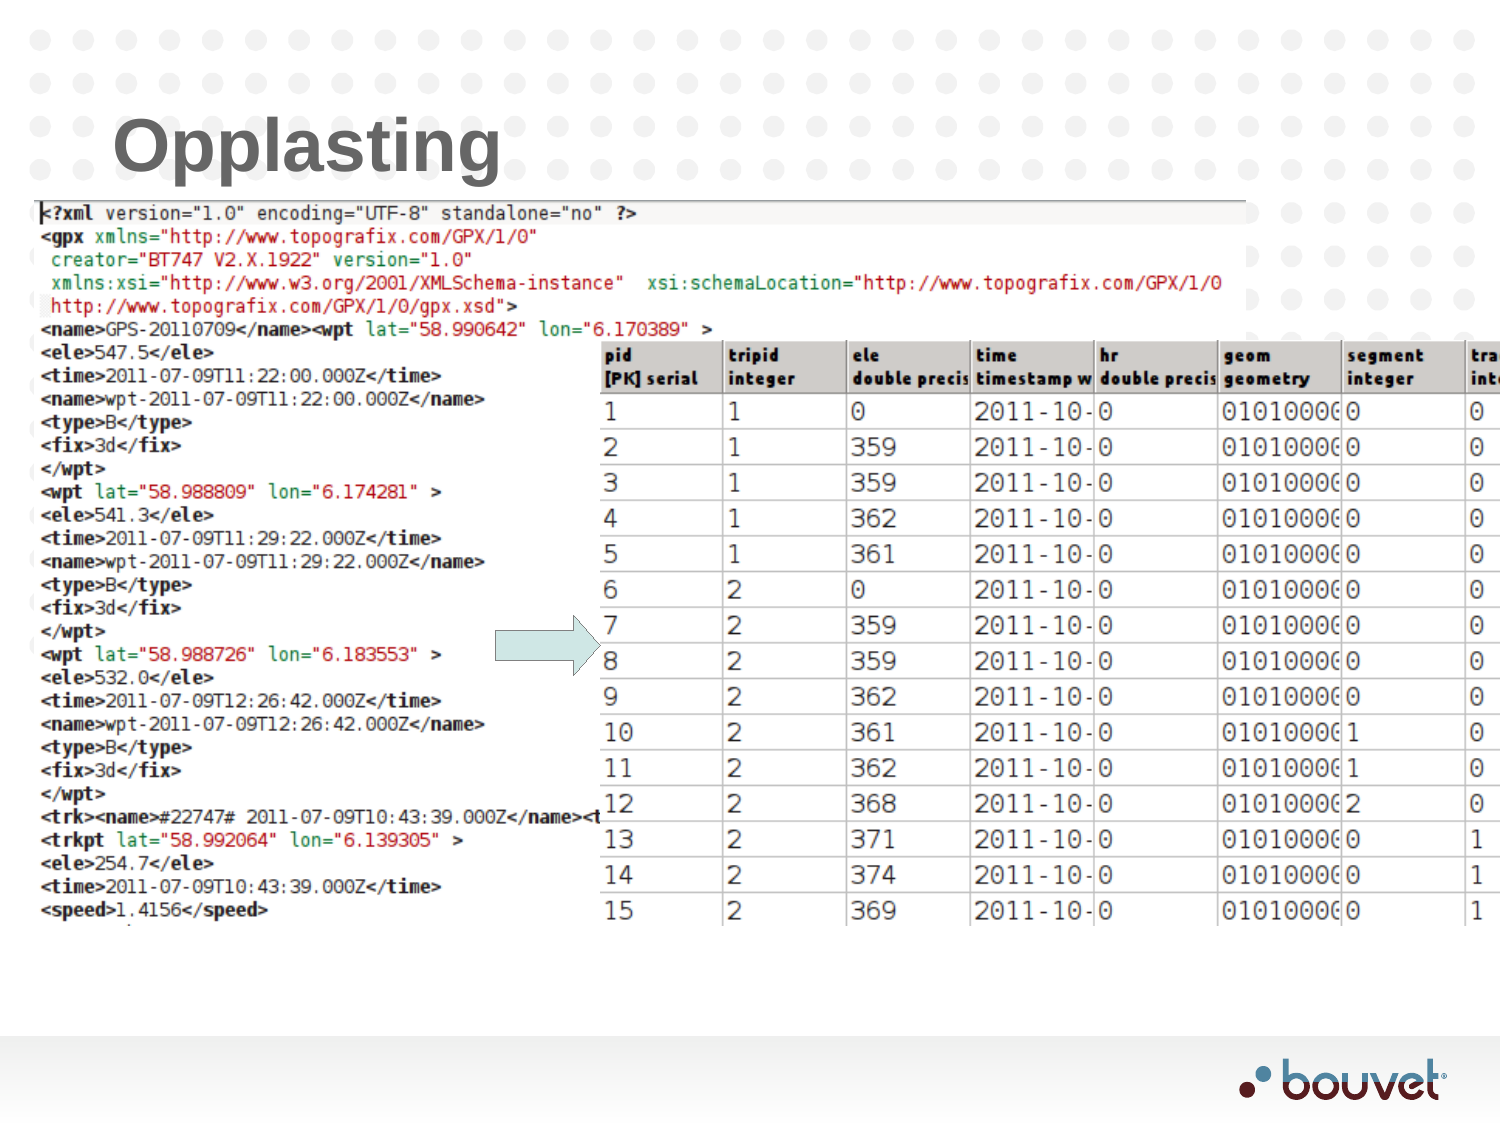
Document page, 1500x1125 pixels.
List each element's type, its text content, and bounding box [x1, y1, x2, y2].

text_box [495, 615, 601, 676]
picture [34, 200, 1500, 926]
title Opplasting [75, 27, 1398, 264]
